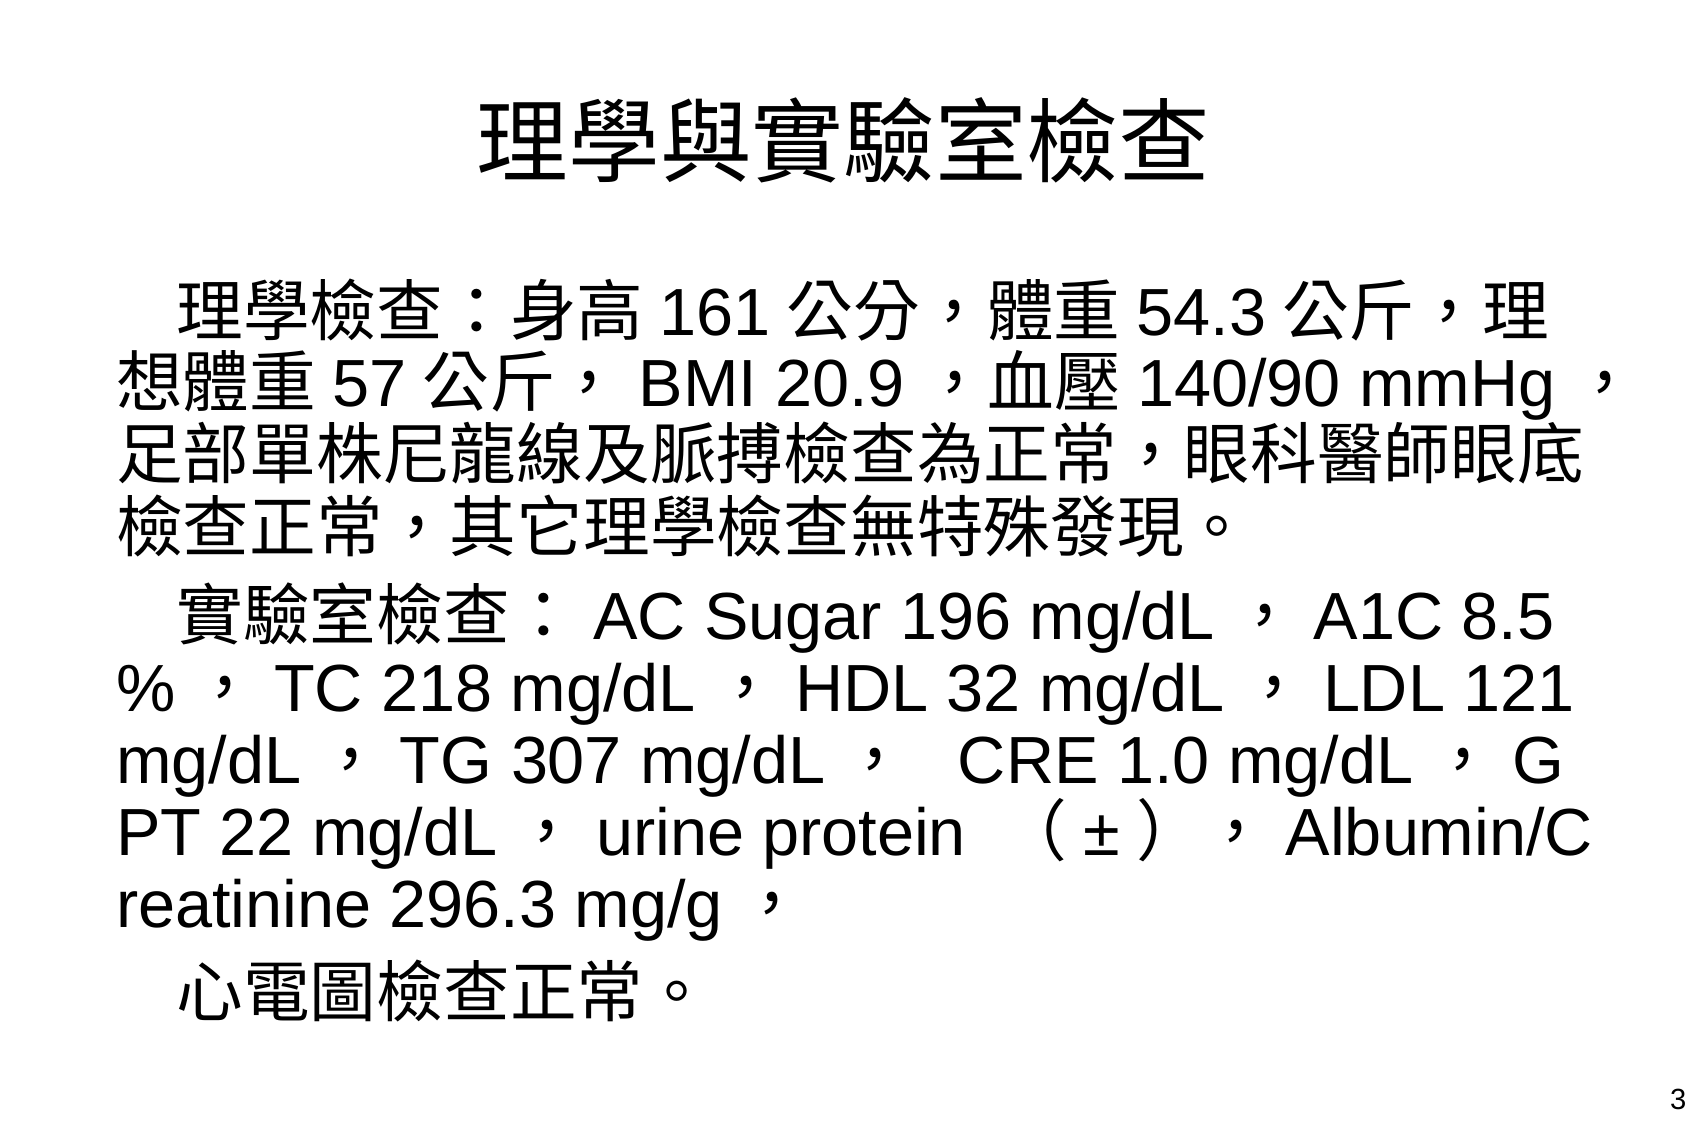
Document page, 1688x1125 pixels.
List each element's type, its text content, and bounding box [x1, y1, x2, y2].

title 理學與實驗室檢查 [84, 45, 1604, 233]
list 理學檢查：身高161公分，體重54.3公斤，理想體重57公斤，BMI 20.9，血壓140/90 mmHg，足部單株尼龍線及脈搏檢查為正常，眼科醫師眼底檢查正常，其它理學檢查無特殊發現。 實驗室檢查：AC Sugar 196 mg/dL，A1C 8.5%，TC 218 mg/dL，HDL 32 mg/dL，LDL 121 mg/dL，TG 307 mg/dL， CRE 1.0 mg/dL，GPT 22 mg/dL，urine protein （±），Albumin/Creatinine 296.3 mg/g， 心電圖檢查正常。 [52, 262, 1604, 1083]
